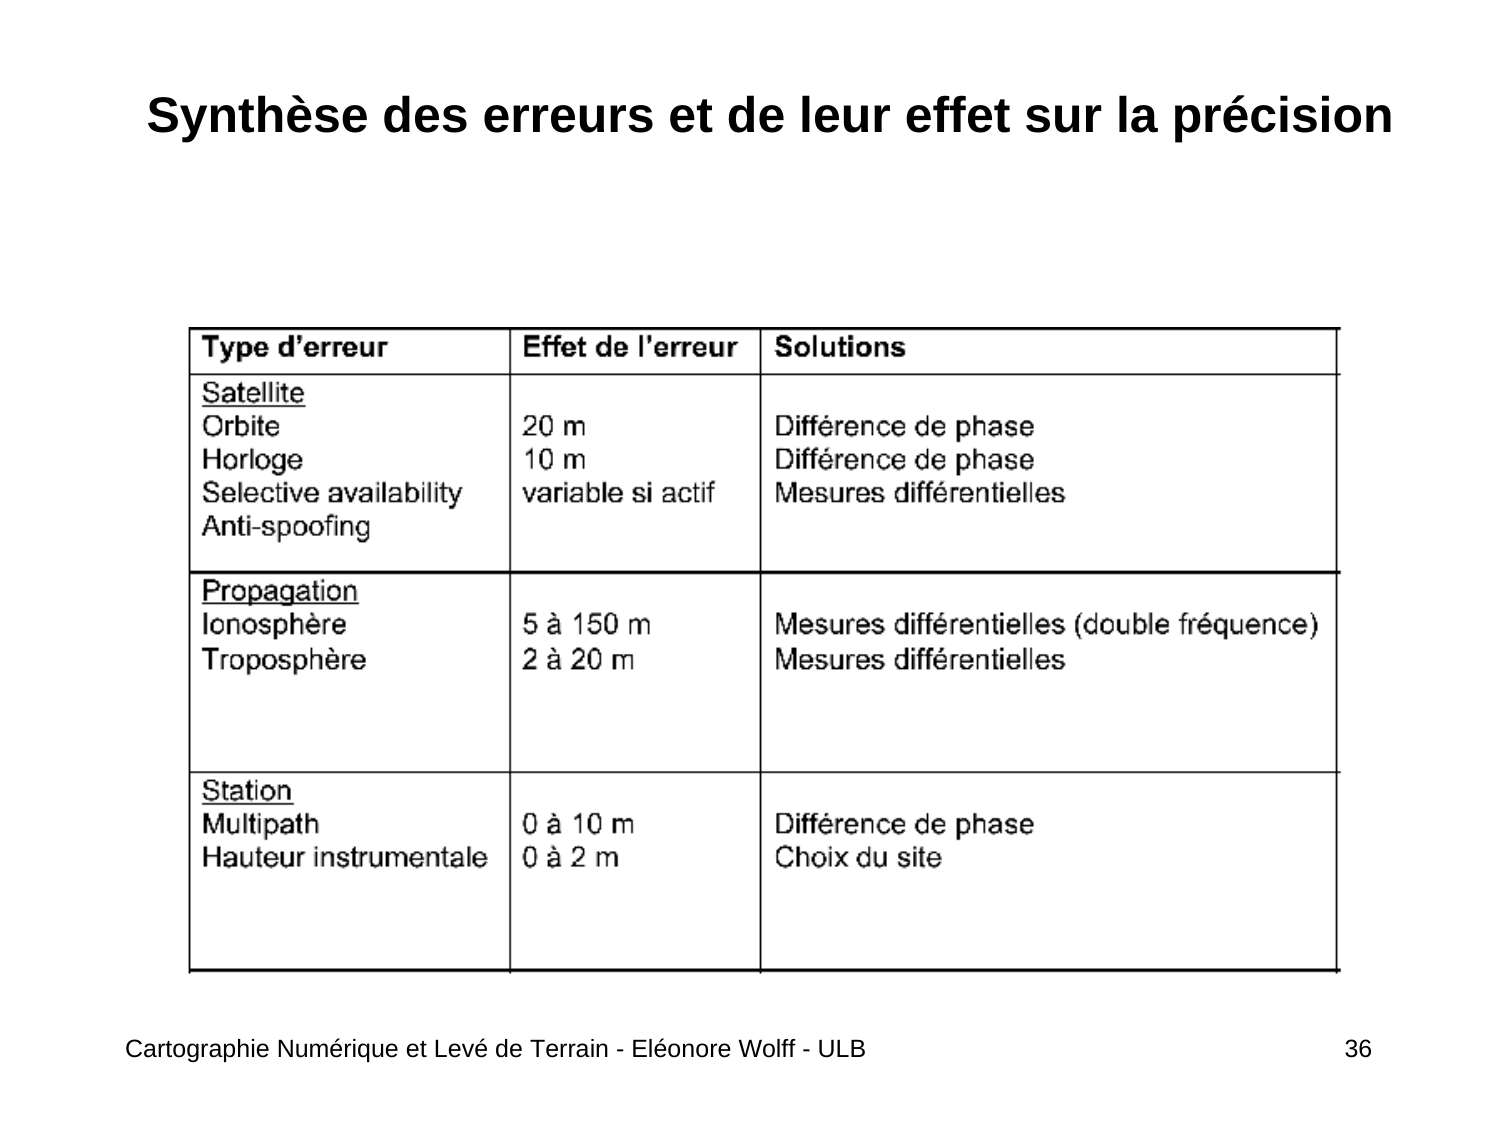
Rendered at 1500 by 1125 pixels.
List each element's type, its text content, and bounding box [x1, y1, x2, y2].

text_box <number> [1279, 1024, 1388, 1100]
text_box Cartographie Numérique et Levé de Terrain - Eléonore Wolff - ULB [110, 1024, 1271, 1100]
picture [174, 327, 1473, 1004]
title Synthèse des erreurs et de leur effet sur la précision [112, 68, 1430, 157]
